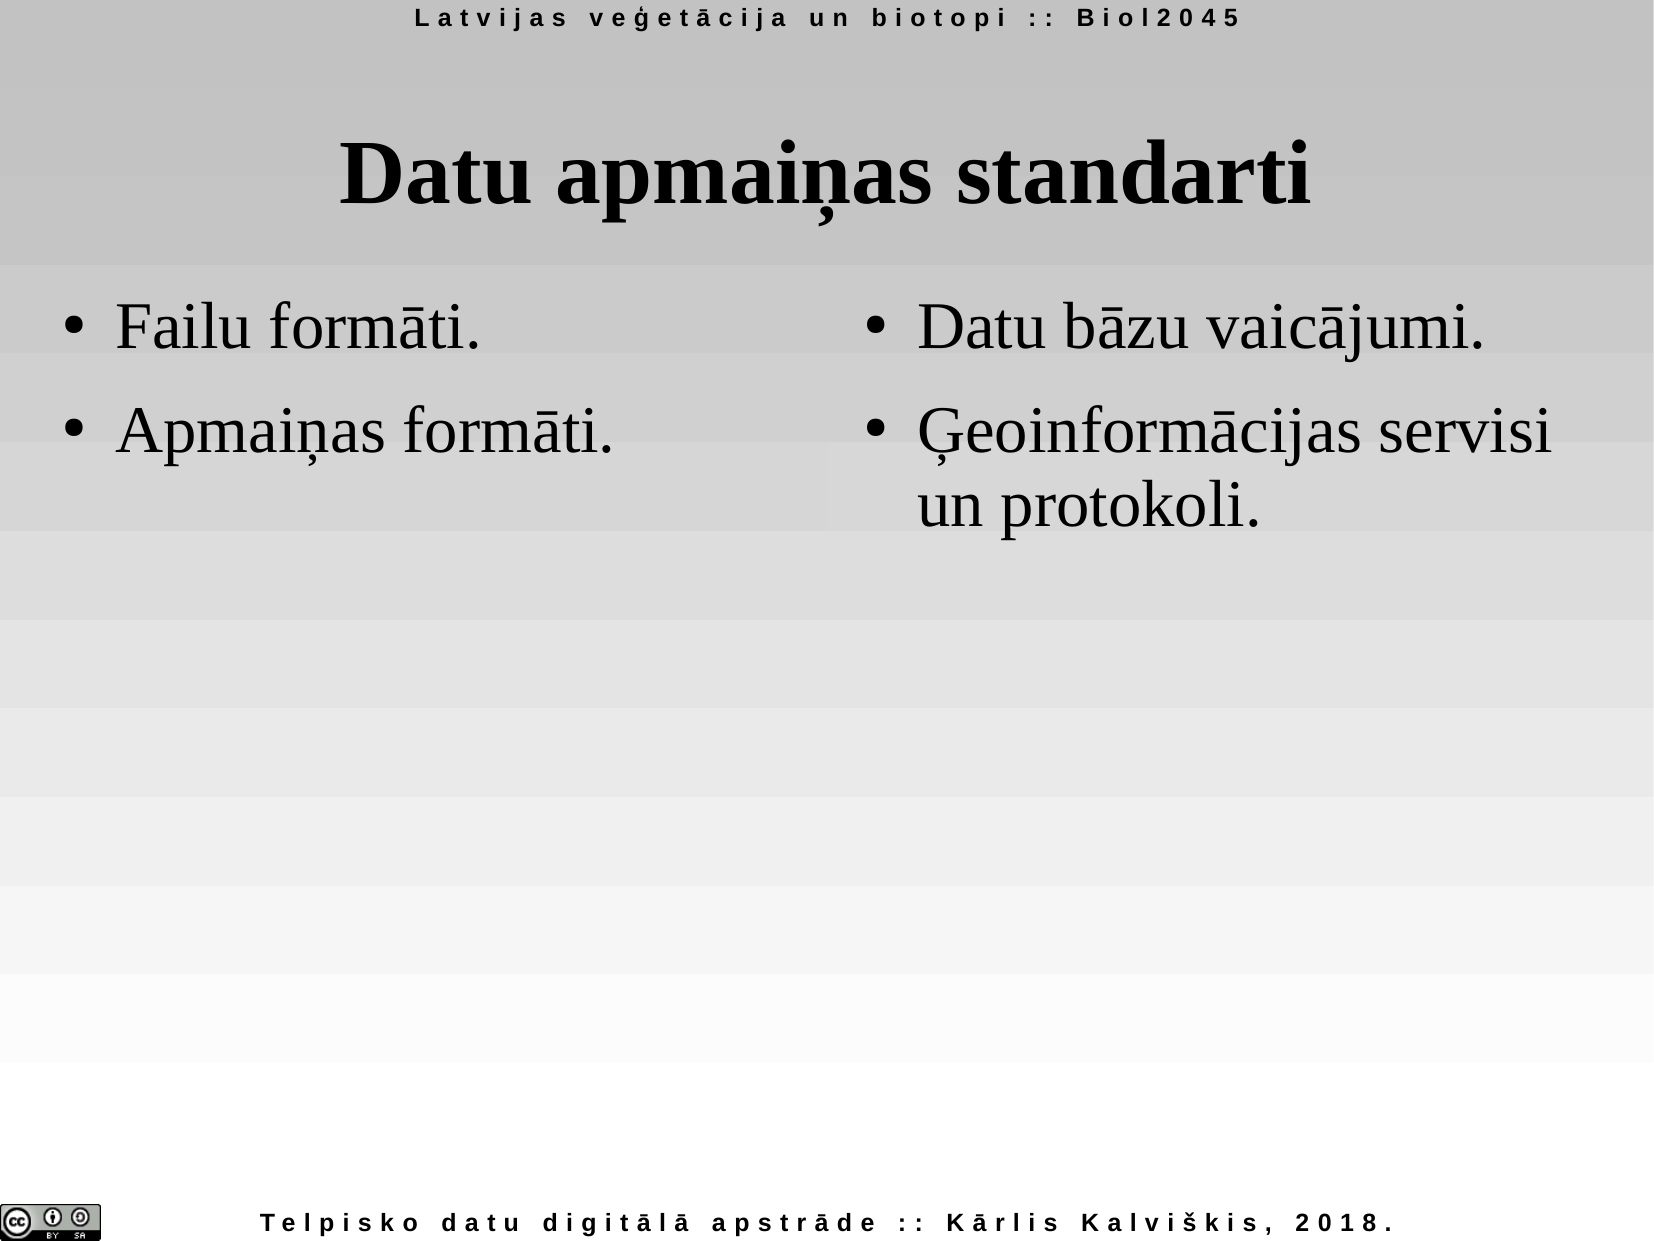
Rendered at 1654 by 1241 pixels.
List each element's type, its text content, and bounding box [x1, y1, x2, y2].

title Datu apmaiņas standarti [29, 49, 1625, 296]
list Datu bāzu vaicājumi. Ģeoinformācijas servisi un protokoli. [846, 289, 1610, 1113]
picture [0, 0, 1654, 1241]
list Failu formāti. Apmaiņas formāti. [44, 289, 808, 1113]
